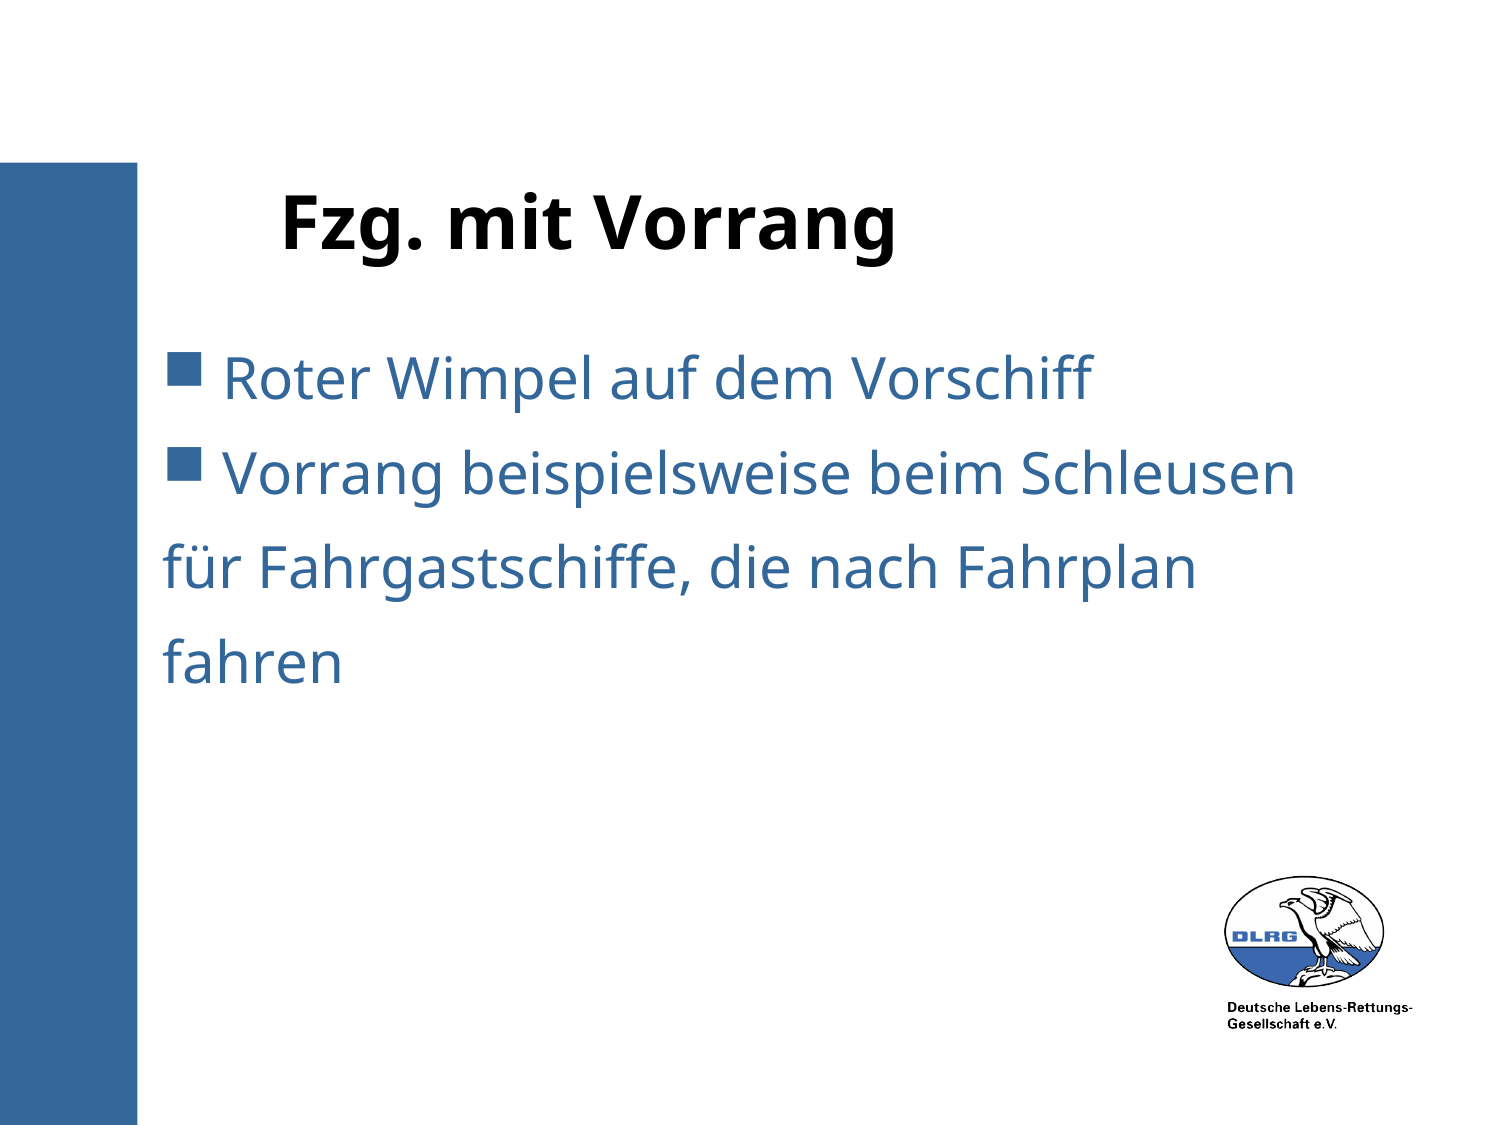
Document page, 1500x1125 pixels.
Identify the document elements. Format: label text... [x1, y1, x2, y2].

title [365, 112, 1450, 276]
text_box Fzg. mit Vorrang [264, 167, 365, 273]
picture [1224, 916, 1413, 1030]
text_box Roter Wimpel auf dem Vorschiff Vorrang beispielsweise beim Schleusen für Fahrgastschiffe, die nach Fahrplan fahren [147, 309, 1446, 916]
